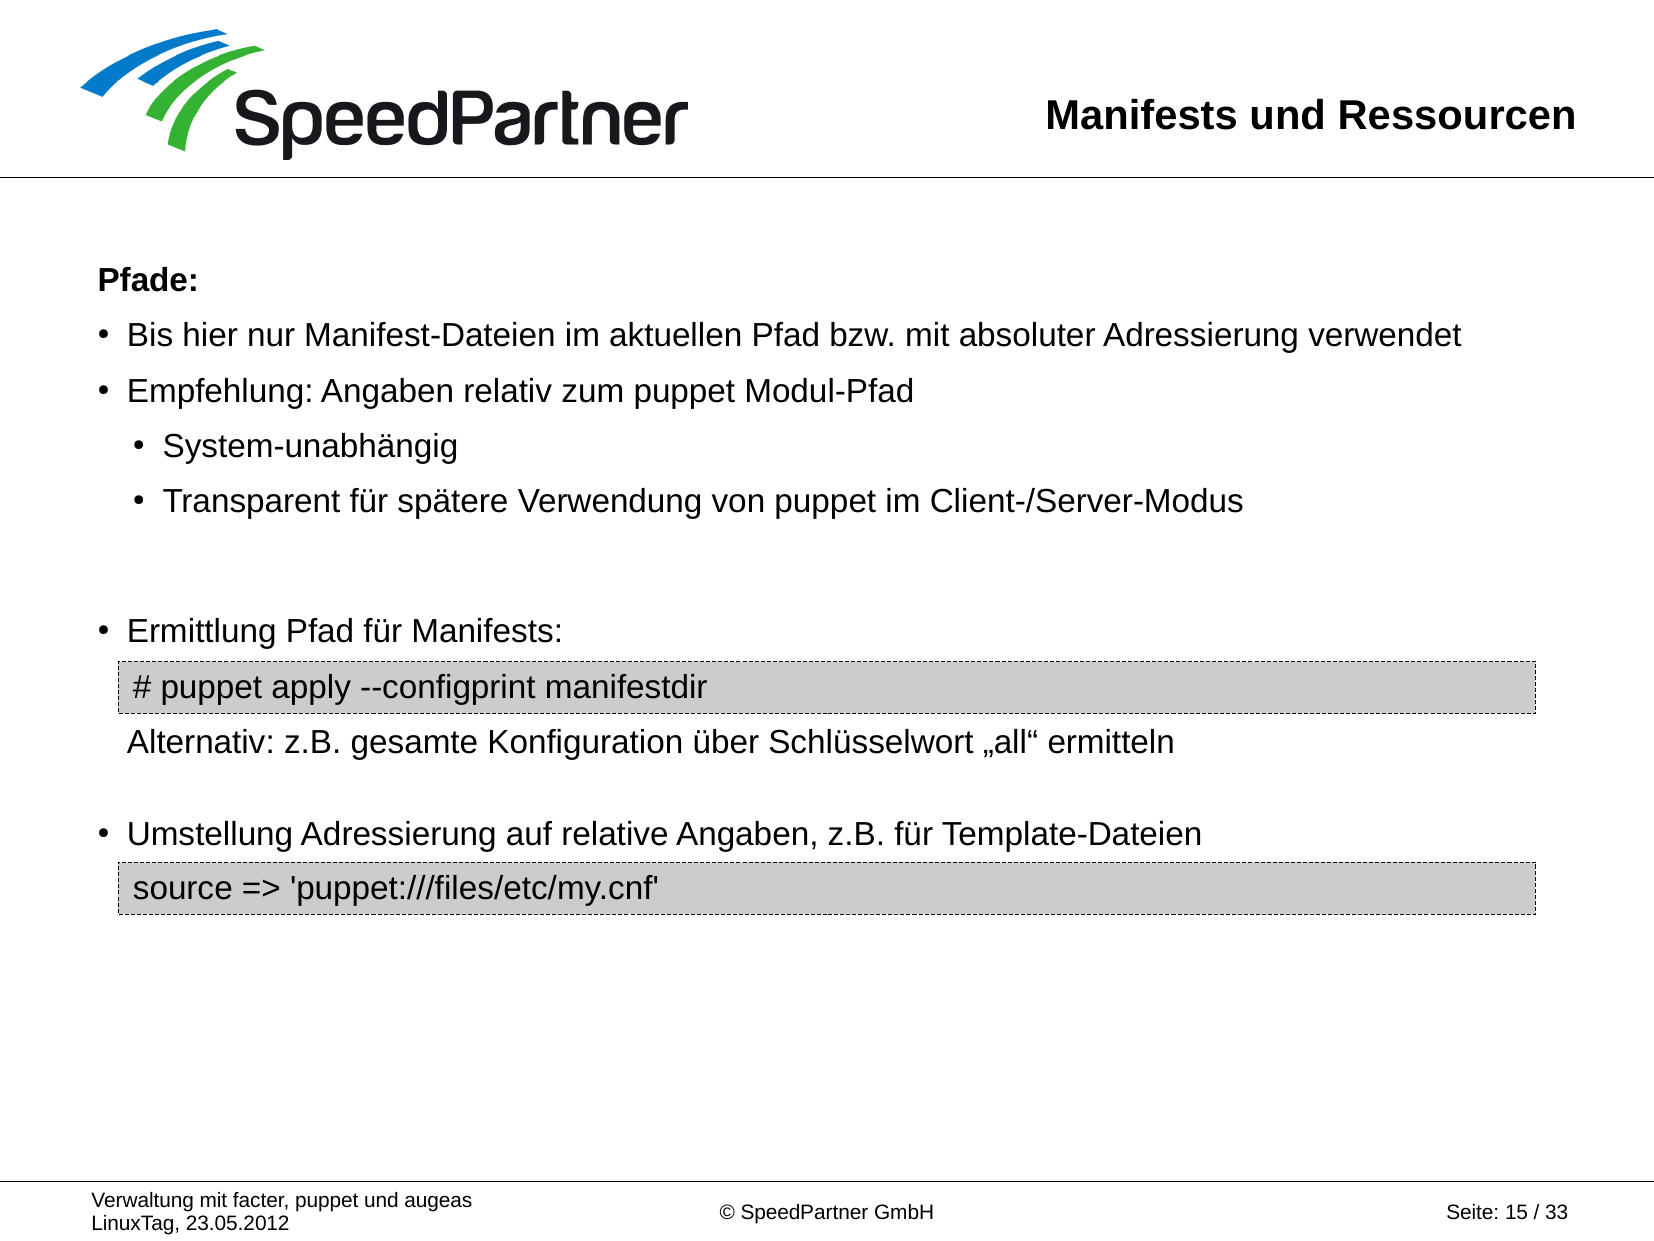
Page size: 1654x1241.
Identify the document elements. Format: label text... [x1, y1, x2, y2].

text_box # puppet apply --configprint manifestdir [118, 661, 1536, 714]
picture [80, 29, 688, 160]
text_box source => 'puppet:///files/etc/my.cnf' [118, 862, 1536, 915]
title Manifests und Ressourcen [590, 70, 1577, 160]
text_box Pfade: Bis hier nur Manifest-Dateien im aktuellen Pfad bzw. mit absoluter Adressierung verwendet Empfehlung: Angaben relativ zum puppet Modul-Pfad System-unabhängig Transparent für spätere Verwendung von puppet im Client-/Server-Modus Ermittlung Pfad für Manifests: Alternativ: z.B. gesamte Konfiguration über Schlüsselwort „all“ ermitteln Umstellung Adressierung auf relative Angaben, z.B. für Template-Dateien [82, 253, 1565, 1177]
